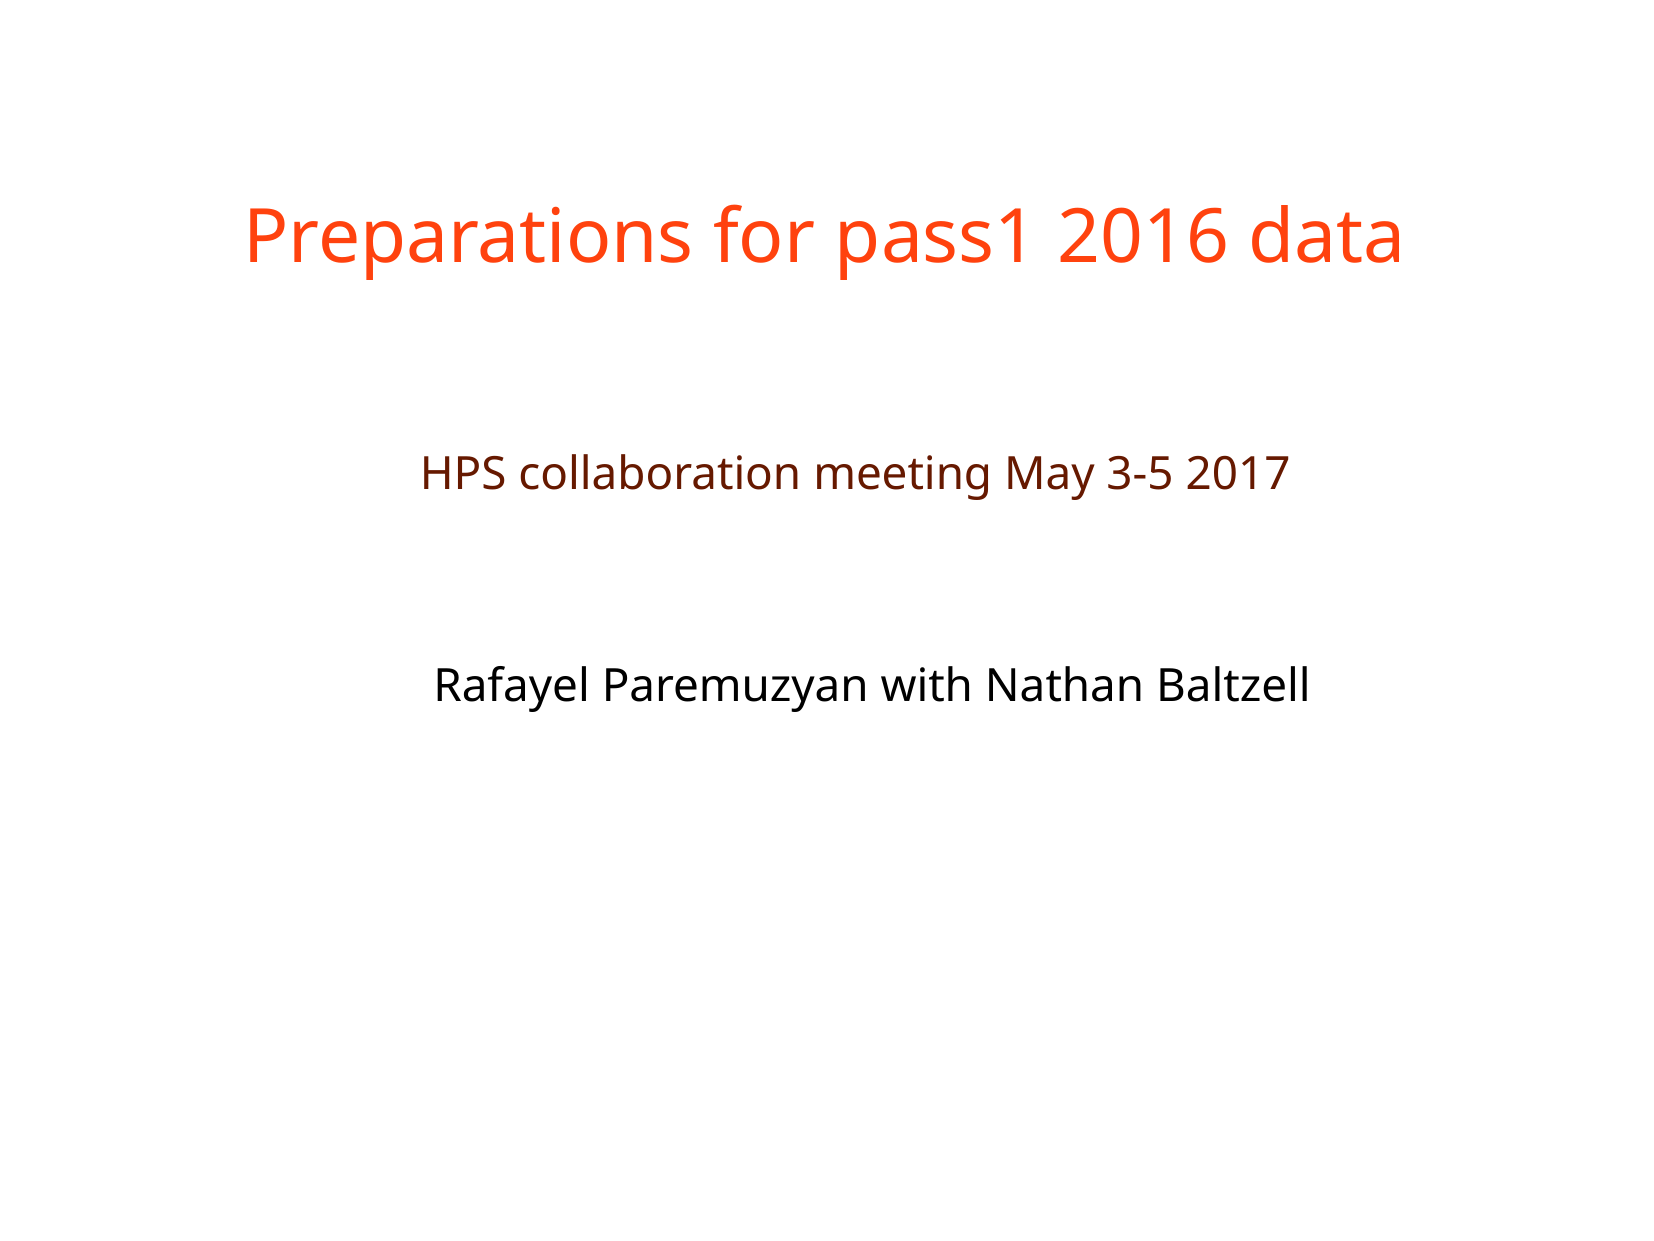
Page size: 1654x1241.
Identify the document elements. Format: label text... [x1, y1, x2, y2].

title Preparations for pass1 2016 data [210, 195, 1441, 272]
text_box HPS collaboration meeting May 3-5 2017 [405, 433, 1224, 496]
text_box Rafayel Paremuzyan with Nathan Baltzell [418, 645, 1261, 707]
